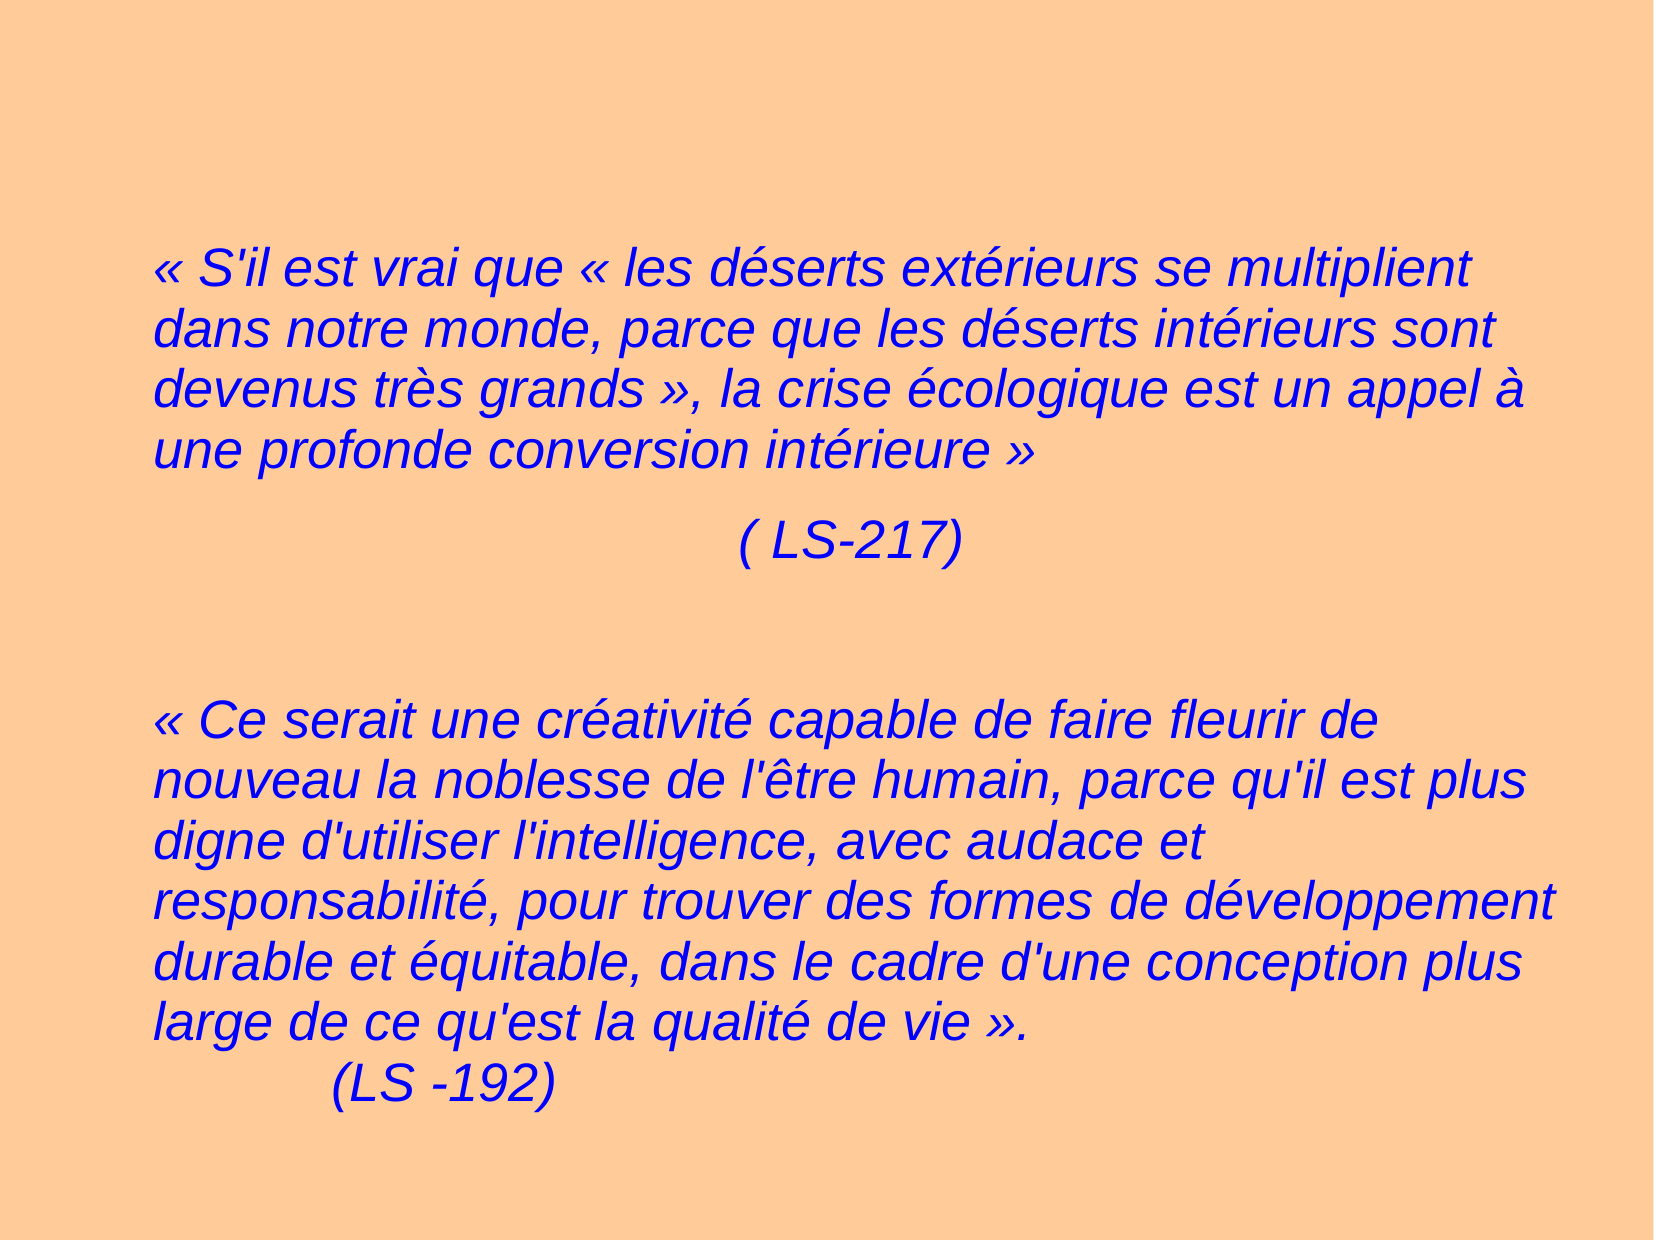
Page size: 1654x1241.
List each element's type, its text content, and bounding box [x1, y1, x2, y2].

list « S'il est vrai que « les déserts extérieurs se multiplient dans notre monde, parce que les déserts intérieurs sont devenus très grands », la crise écologique est un appel à une profonde conversion intérieure » ( LS-217) « Ce serait une créativité capable de faire fleurir de nouveau la noblesse de l'être humain, parce qu'il est plus digne d'utiliser l'intelligence, avec audace et responsabilité, pour trouver des formes de développement durable et équitable, dans le cadre d'une conception plus large de ce qu'est la qualité de vie ». (LS -192) [82, 147, 1571, 1162]
